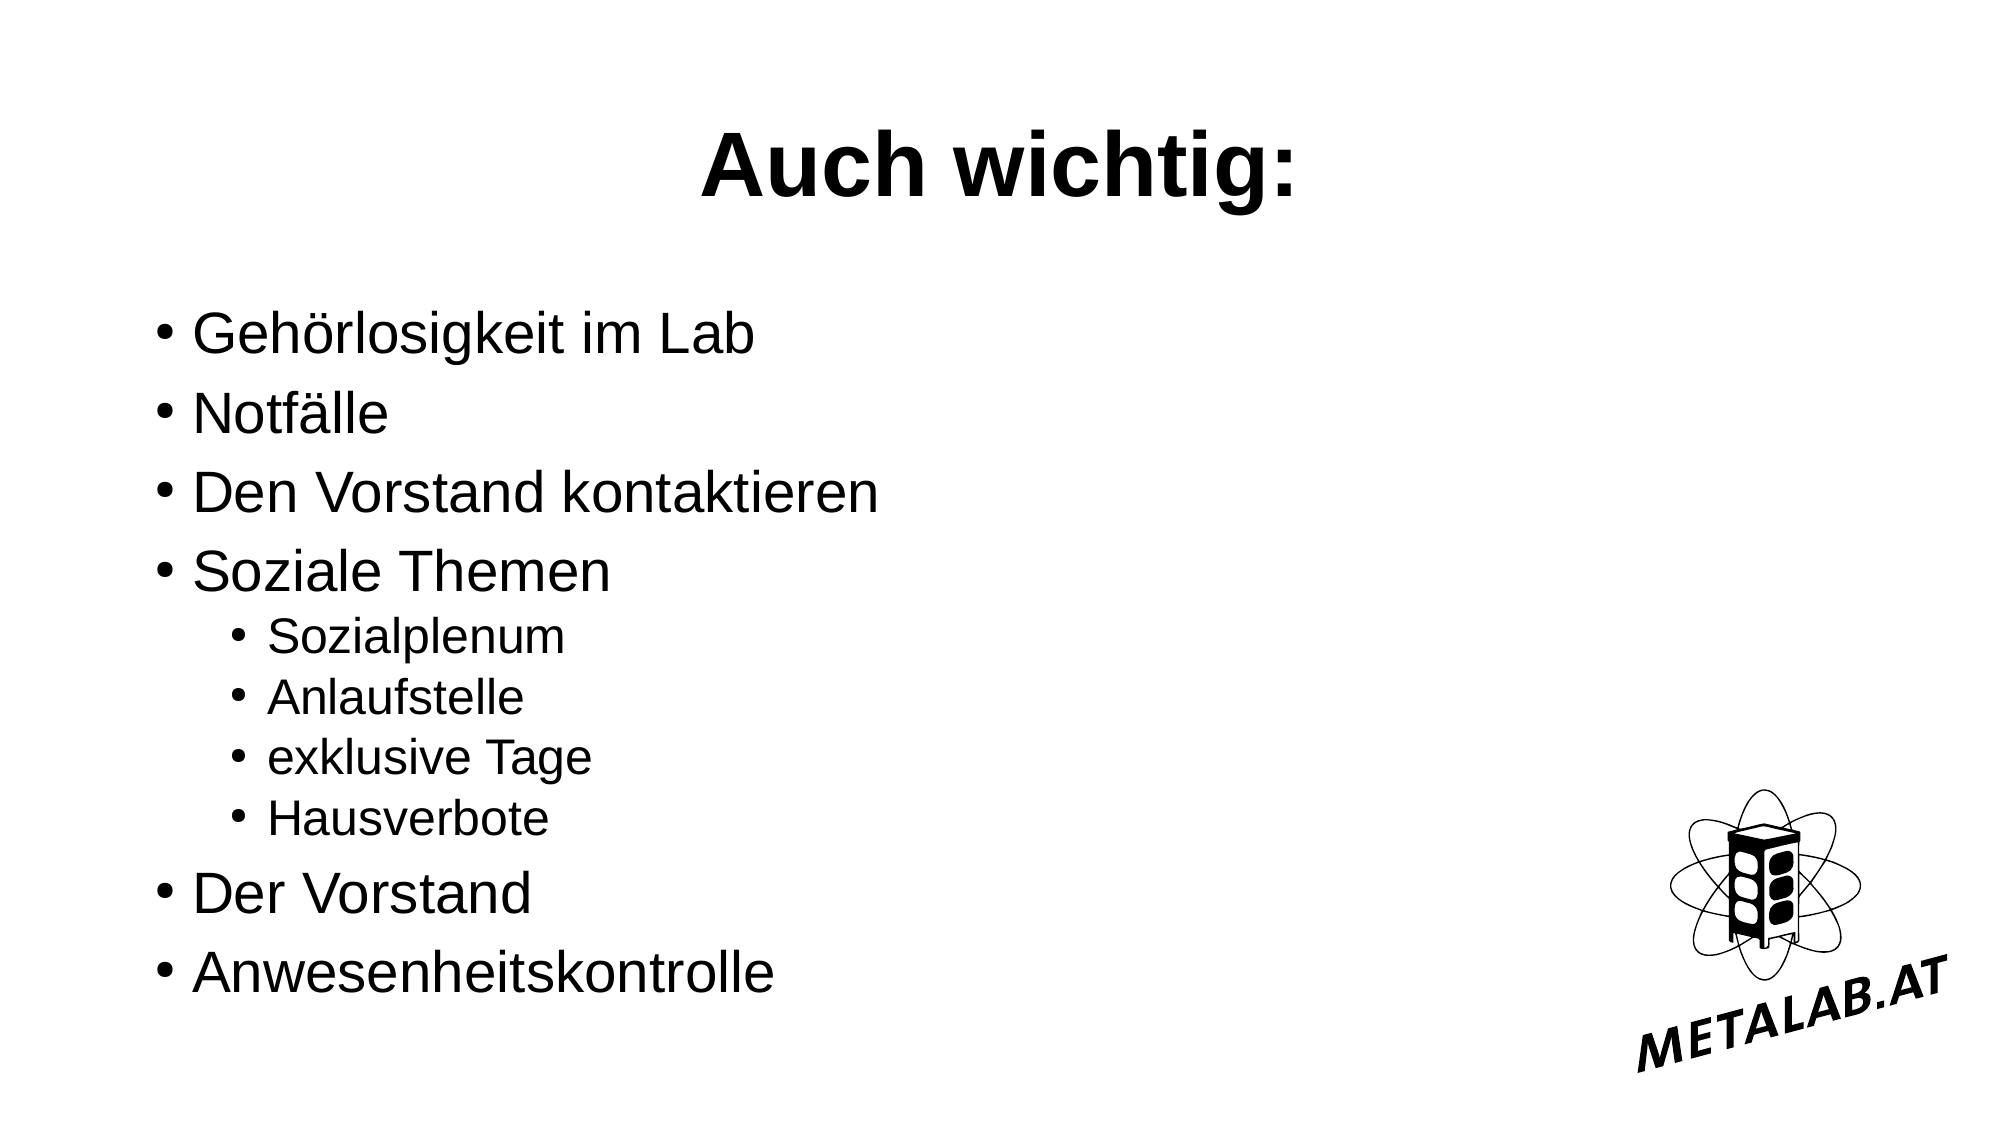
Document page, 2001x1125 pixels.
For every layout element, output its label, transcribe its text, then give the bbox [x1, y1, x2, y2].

list Gehörlosigkeit im Lab Notfälle Den Vorstand kontaktieren Soziale Themen Sozialplenum Anlaufstelle exklusive Tage Hausverbote Der Vorstand Anwesenheitskontrolle [137, 299, 1863, 1014]
title Auch wichtig: [137, 59, 1863, 278]
